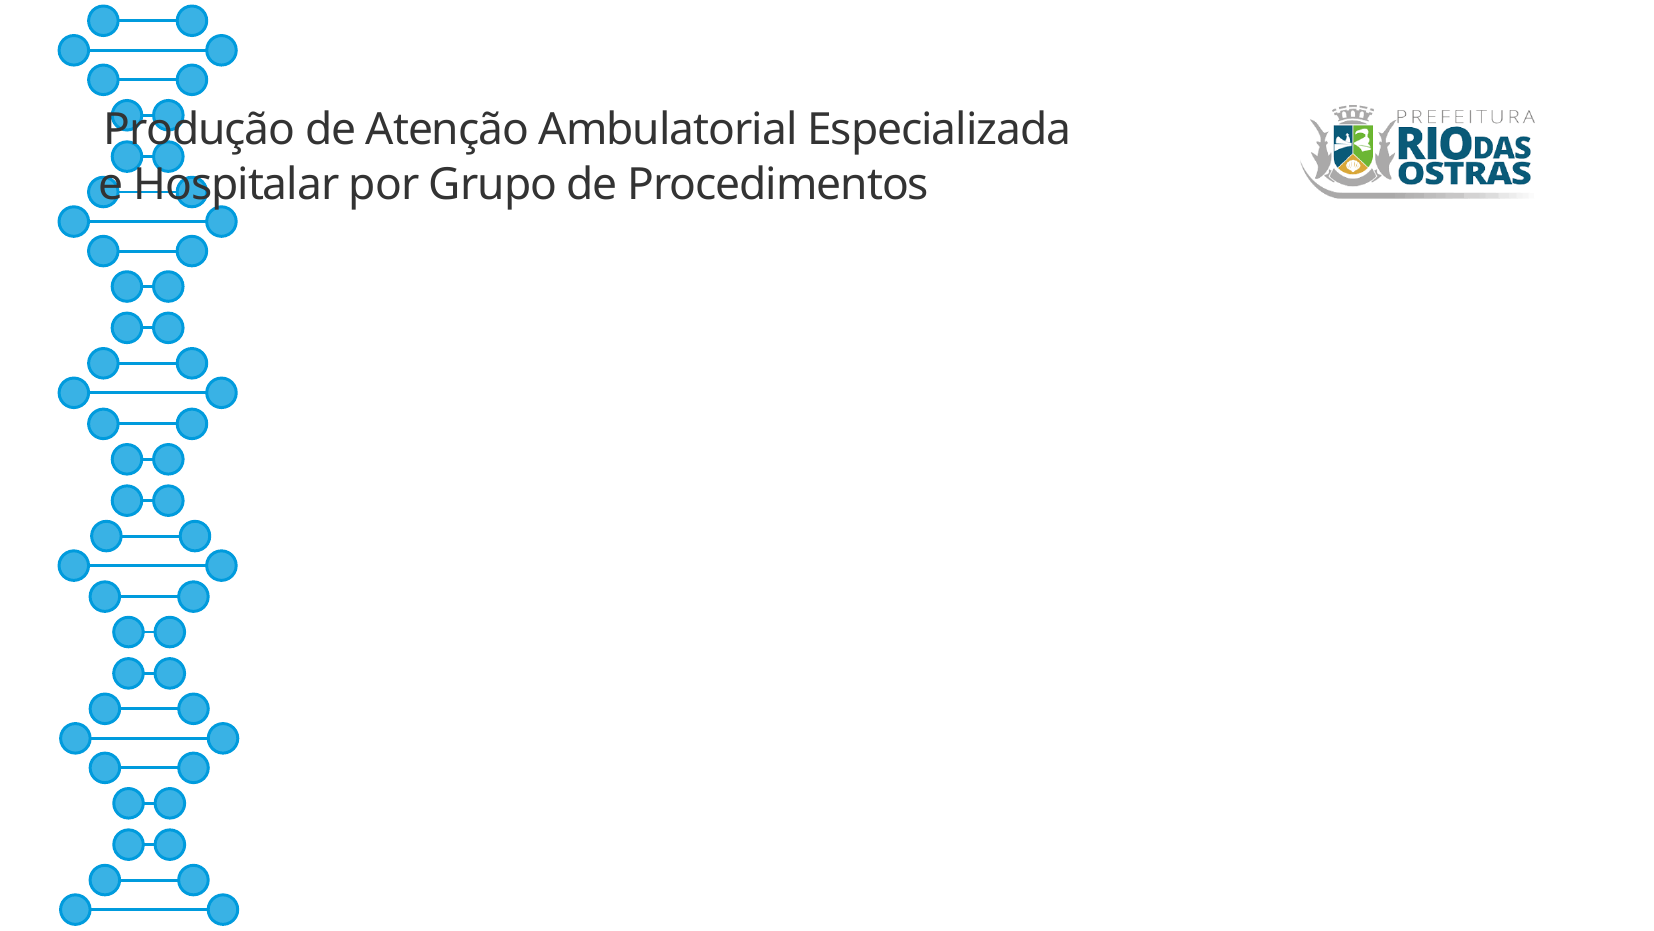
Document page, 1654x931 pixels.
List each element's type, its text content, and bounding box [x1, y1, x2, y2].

title Produção de Atenção Ambulatorial Especializada e Hospitalar por Grupo de Procedimentos [88, 88, 1506, 210]
picture [1299, 105, 1536, 199]
